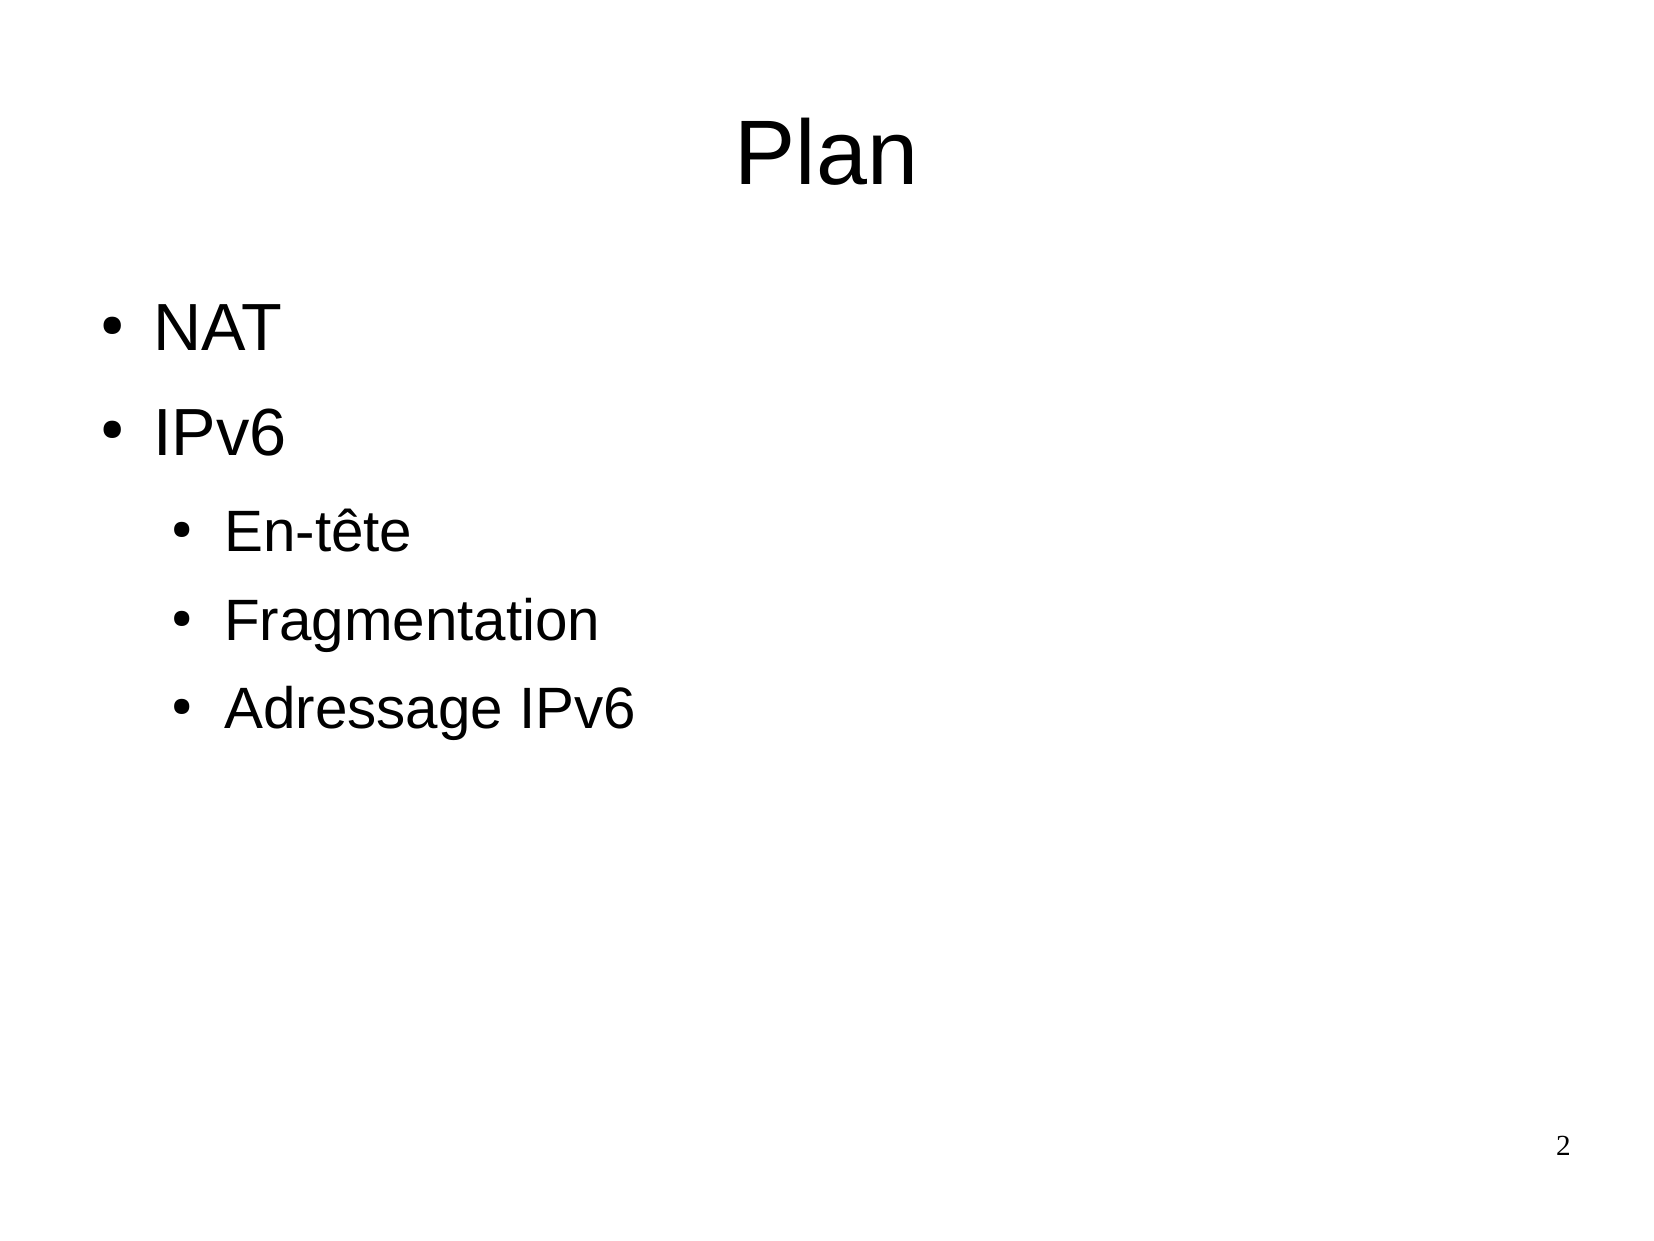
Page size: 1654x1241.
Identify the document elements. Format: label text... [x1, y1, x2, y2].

list NAT IPv6 En-tête Fragmentation Adressage IPv6 [82, 290, 1571, 1109]
title Plan [82, 49, 1571, 257]
